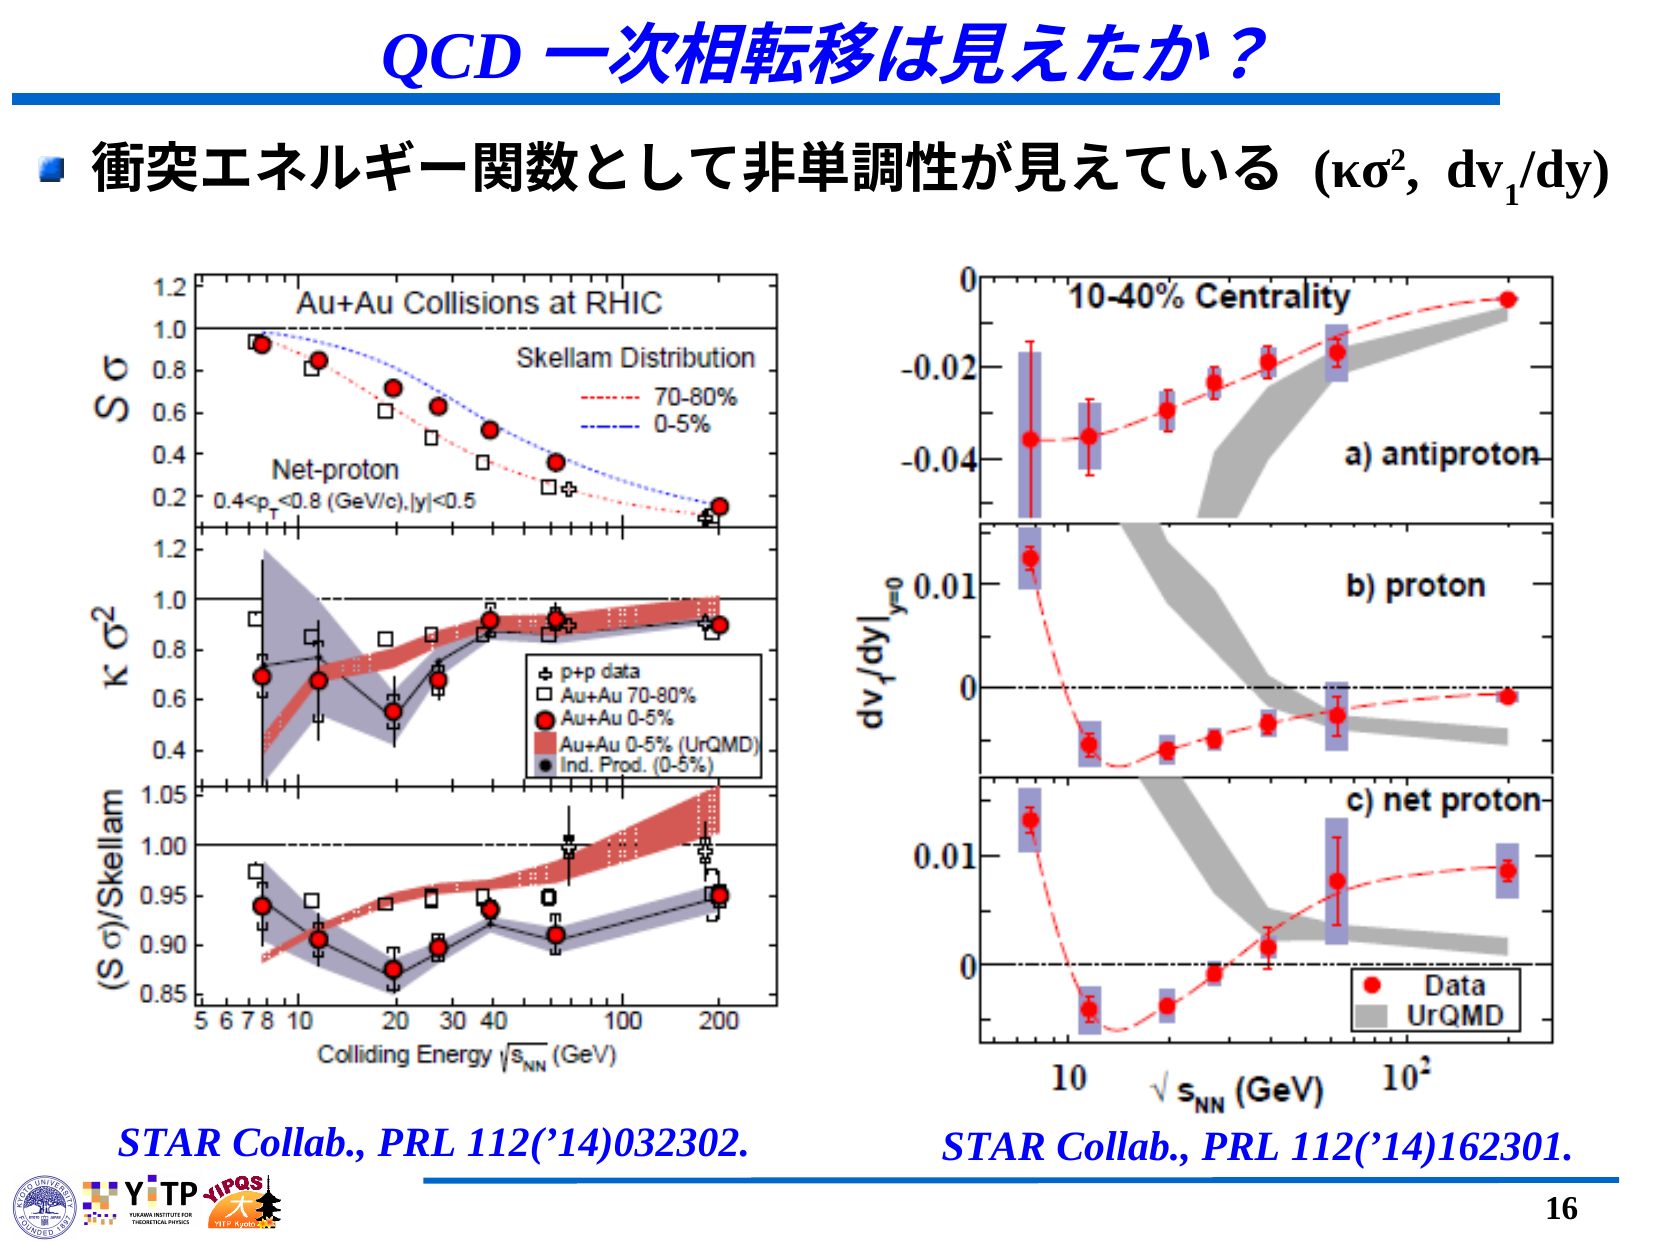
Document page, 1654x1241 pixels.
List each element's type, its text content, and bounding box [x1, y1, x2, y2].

text_box STAR Collab., PRL 112(’14)032302. [117, 1119, 751, 1167]
text_box STAR Collab., PRL 112(’14)162301. [941, 1123, 1575, 1170]
title QCD一次相転移は見えたか？ [0, 0, 1654, 99]
picture [11, 1170, 281, 1241]
picture [839, 258, 1575, 1123]
picture [83, 254, 801, 1088]
list 衝突エネルギー関数として非単調性が見えている (κσ2, dv1/dy) [20, 124, 1621, 1137]
